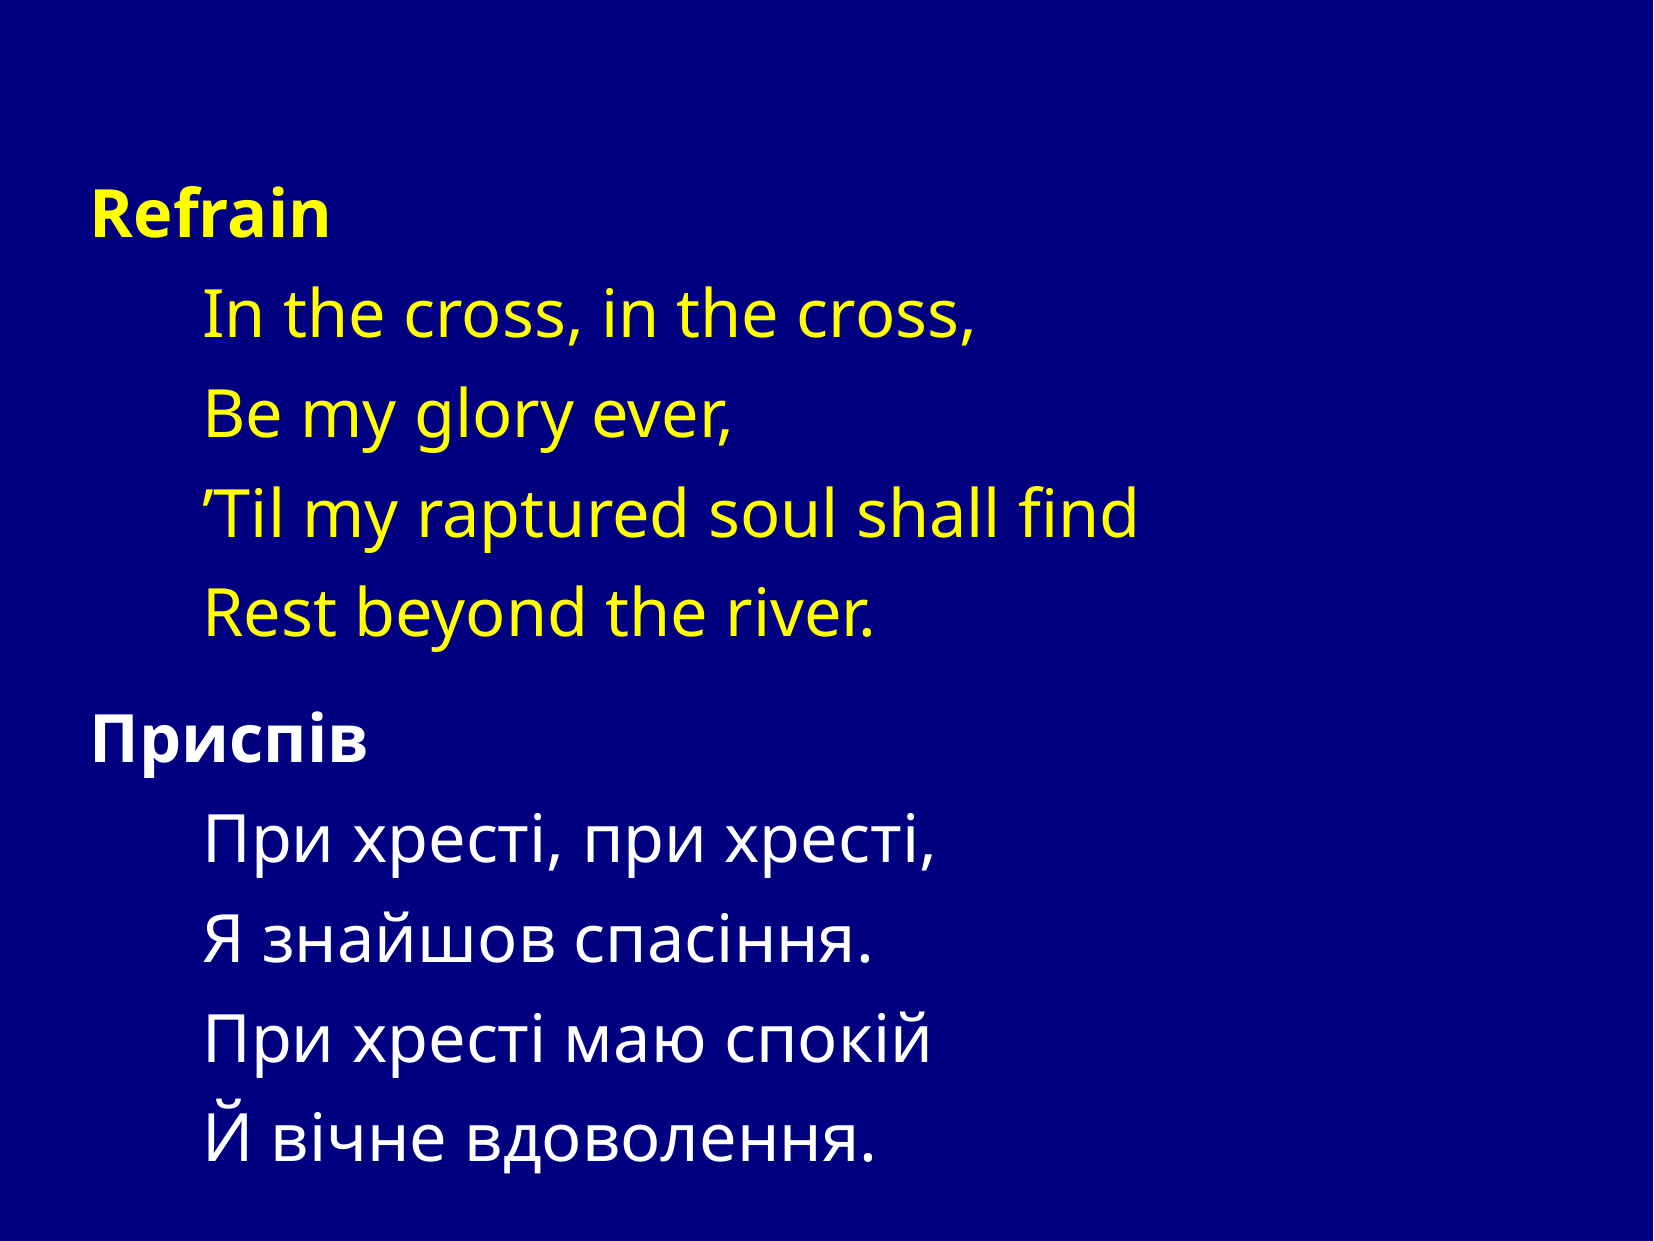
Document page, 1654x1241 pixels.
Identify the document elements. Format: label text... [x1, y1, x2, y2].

text_box Refrain In the cross, in the cross, Be my glory ever, ’Til my raptured soul shall find Rest beyond the river. [75, 150, 1576, 638]
text_box Приспів При хресті, при хресті, Я знайшов спасіння. При хресті маю спокій Й вічне вдоволення. [75, 675, 1576, 1163]
